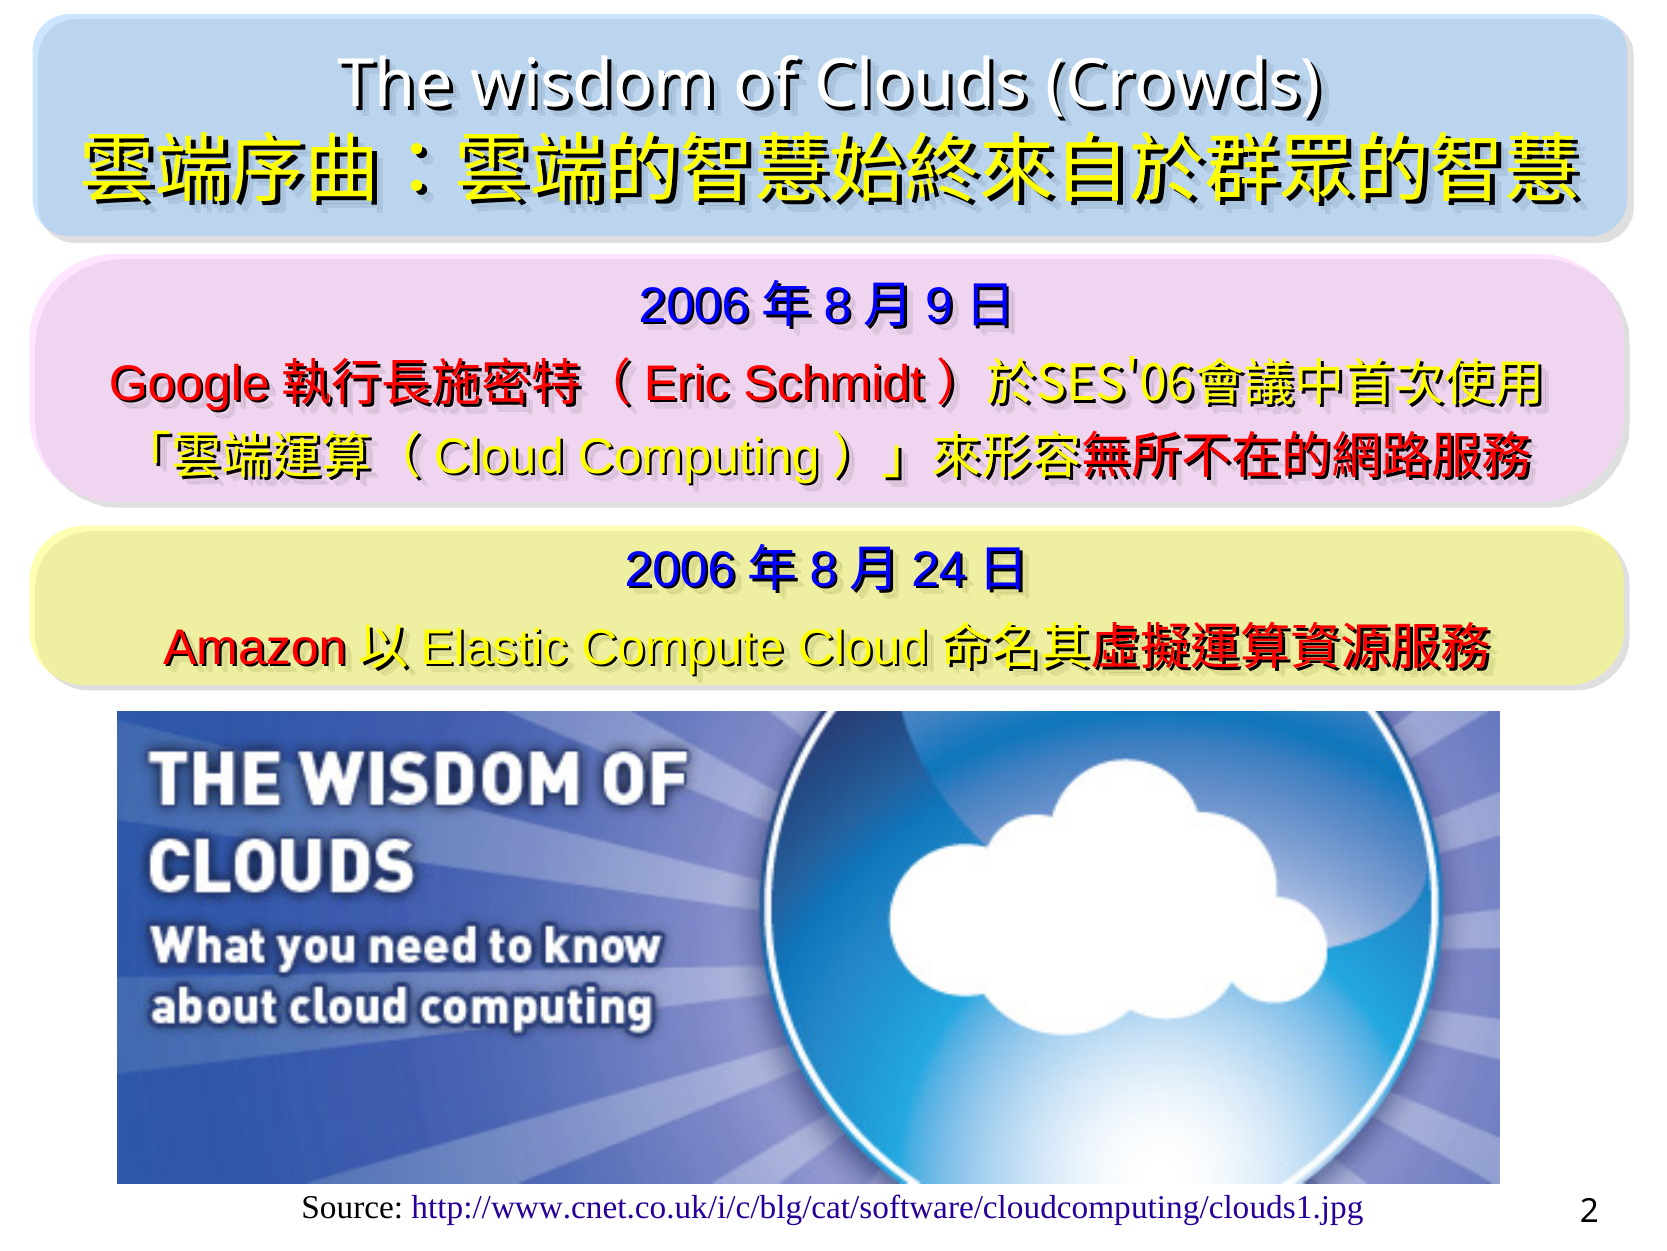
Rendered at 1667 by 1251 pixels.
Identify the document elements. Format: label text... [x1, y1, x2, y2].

text_box 2006年8月9日 Google執行長施密特（Eric Schmidt）於SES'06會議中首次使用 「雲端運算（Cloud Computing）」來形容無所不在的網路服務 [29, 253, 1625, 502]
text_box The wisdom of Clouds (Crowds) 雲端序曲：雲端的智慧始終來自於群眾的智慧 [32, 14, 1628, 237]
picture [117, 711, 1500, 1177]
text_box 2006年8月24日 Amazon以Elastic Compute Cloud命名其虛擬運算資源服務 [29, 525, 1625, 686]
text_box Source: http://www.cnet.co.uk/i/c/blg/cat/software/cloudcomputing/clouds1.jpg [0, 1177, 1667, 1251]
